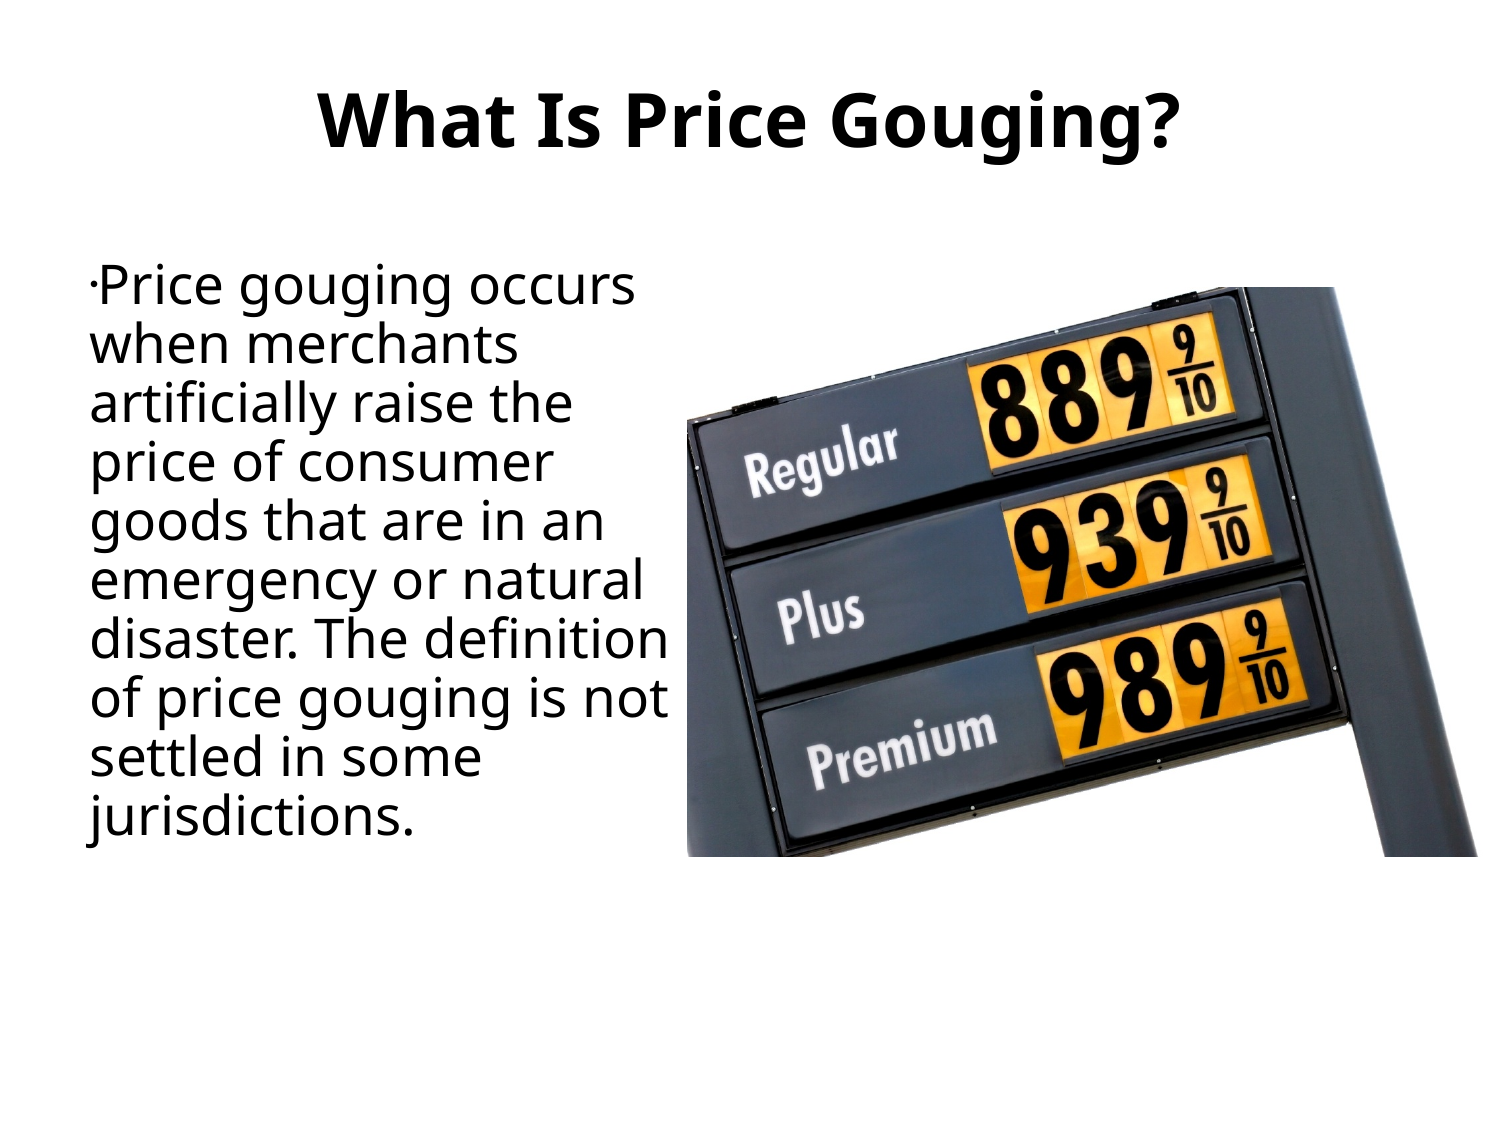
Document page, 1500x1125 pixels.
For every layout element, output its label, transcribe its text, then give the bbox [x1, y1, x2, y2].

list Price gouging occurs when merchants artificially raise the price of consumer goods that are in an emergency or natural disaster. The definition of price gouging is not settled in some jurisdictions. [75, 249, 688, 938]
title What Is Price Gouging? [80, 75, 1419, 186]
picture [687, 287, 1492, 857]
